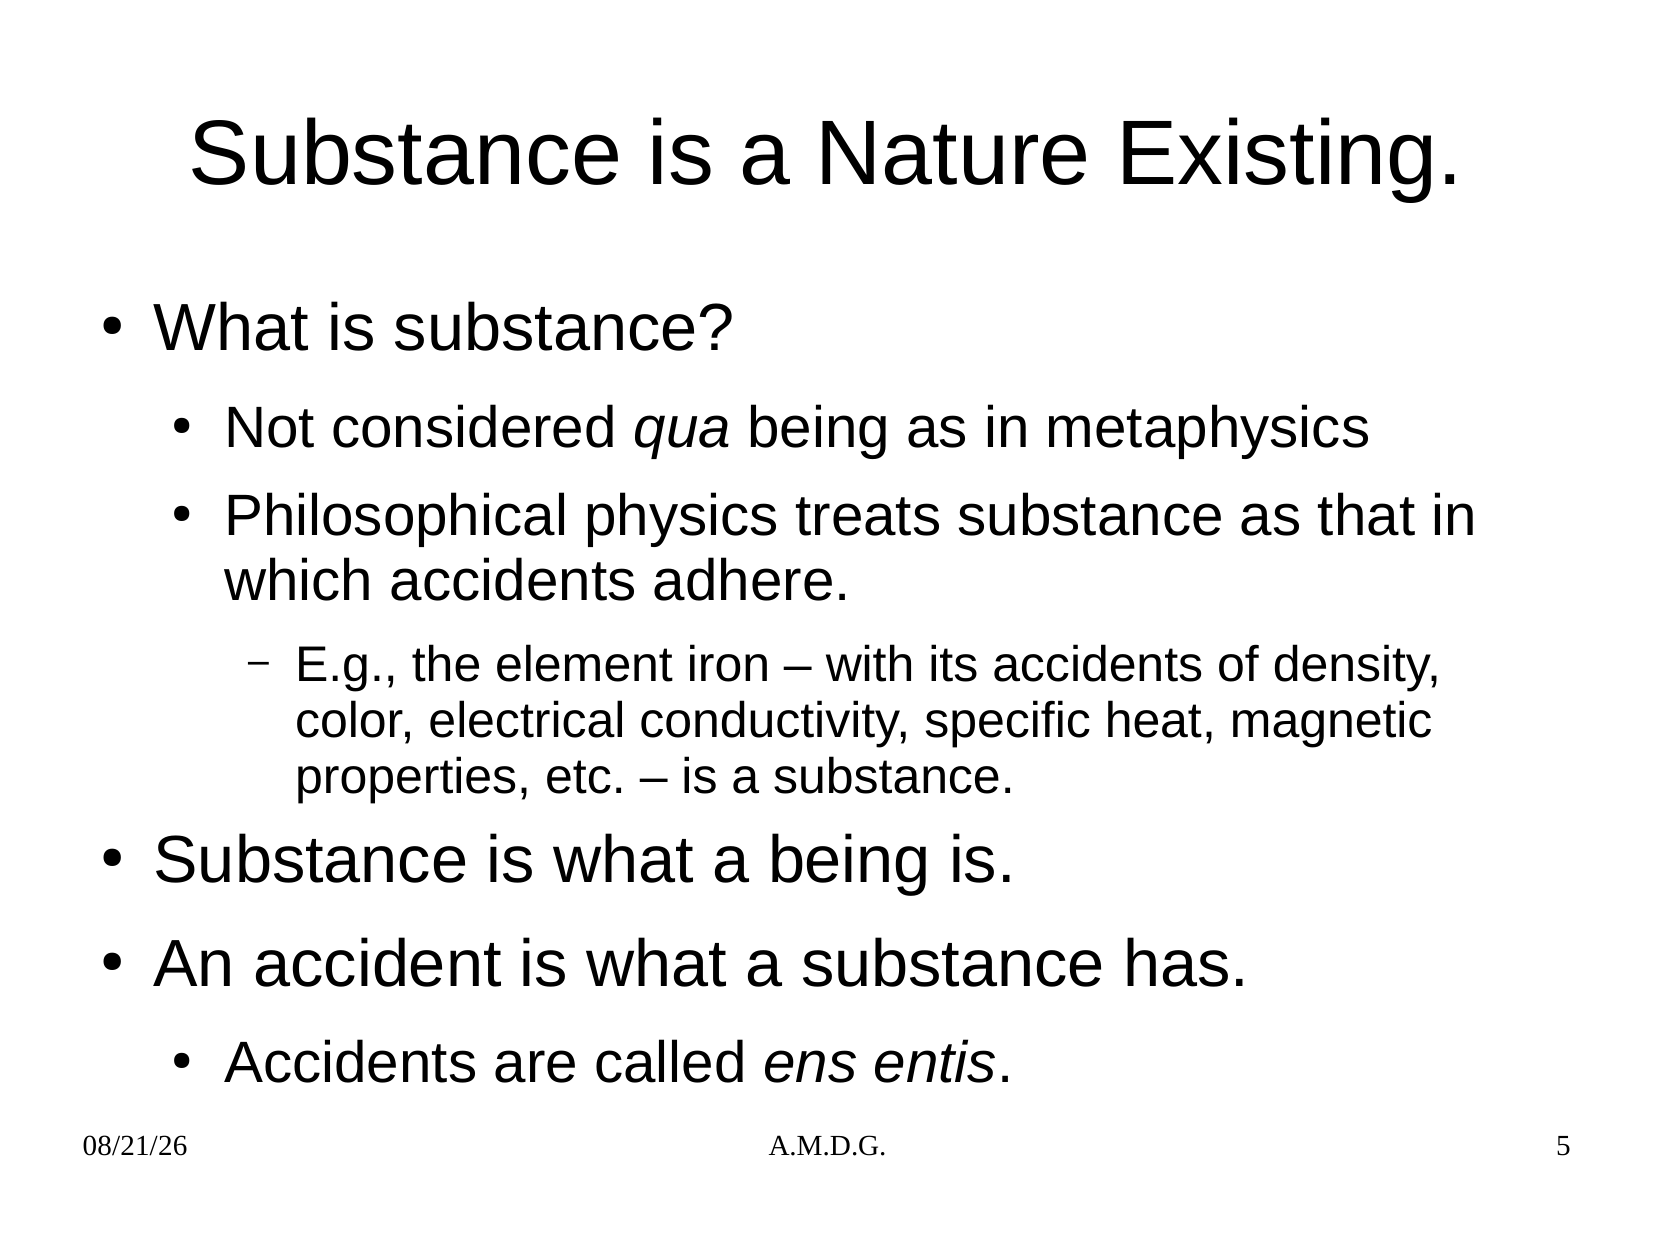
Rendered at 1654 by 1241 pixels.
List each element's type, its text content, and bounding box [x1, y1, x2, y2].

list What is substance? Not considered qua being as in metaphysics Philosophical physics treats substance as that in which accidents adhere. E.g., the element iron – with its accidents of density, color, electrical conductivity, specific heat, magnetic properties, etc. – is a substance. Substance is what a being is. An accident is what a substance has. Accidents are called ens entis. [82, 290, 1571, 1109]
title Substance is a Nature Existing. [82, 49, 1571, 257]
